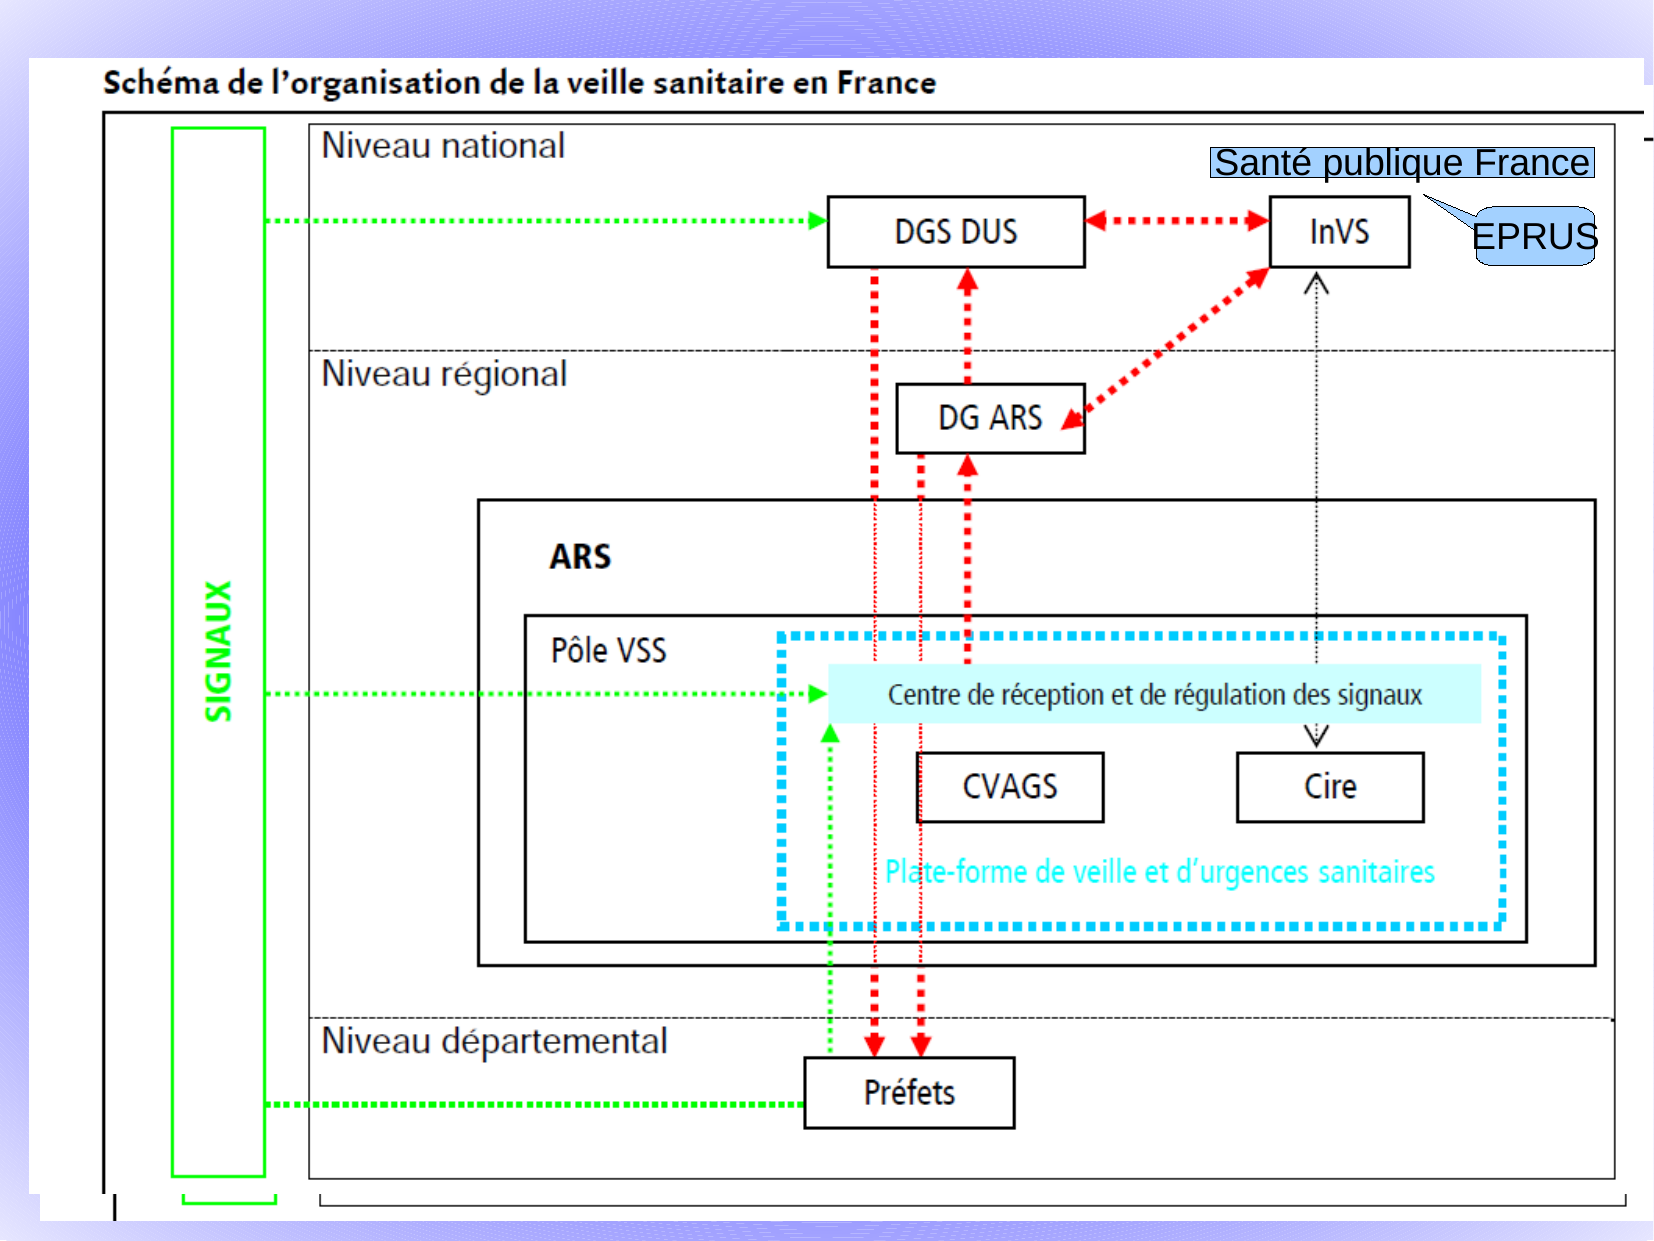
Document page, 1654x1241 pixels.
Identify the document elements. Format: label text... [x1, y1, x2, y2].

text_box EPRUS [1423, 194, 1595, 266]
text_box EPRUS [1580, 225, 1595, 237]
text_box Santé publique France [1210, 147, 1595, 178]
picture [29, 58, 1654, 1221]
